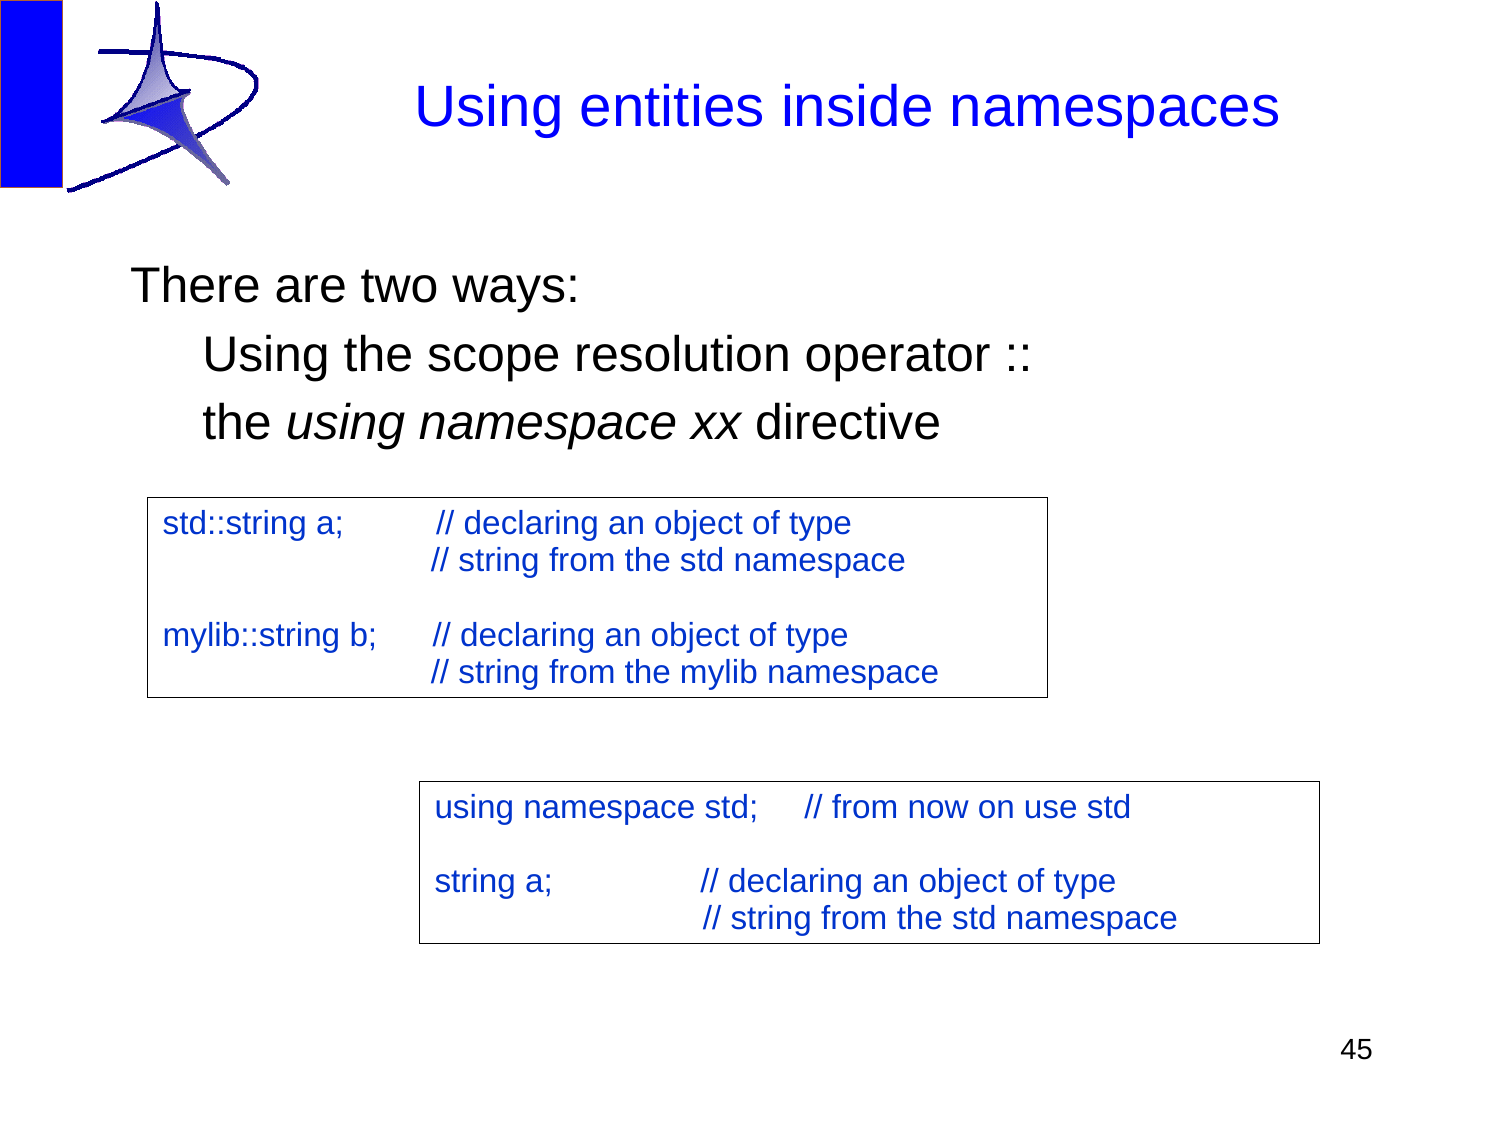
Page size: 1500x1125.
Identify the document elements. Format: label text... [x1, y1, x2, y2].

picture [62, 0, 263, 197]
list There are two ways: Using the scope resolution operator :: the using namespace xx directive [112, 249, 1450, 556]
text_box std::string a; // declaring an object of type // string from the std namespace mylib::string b; // declaring an object of type // string from the mylib namespace [147, 497, 1048, 698]
text_box using namespace std; // from now on use std string a; // declaring an object of type // string from the std namespace [419, 781, 1320, 944]
title Using entities inside namespaces [262, 24, 1450, 188]
